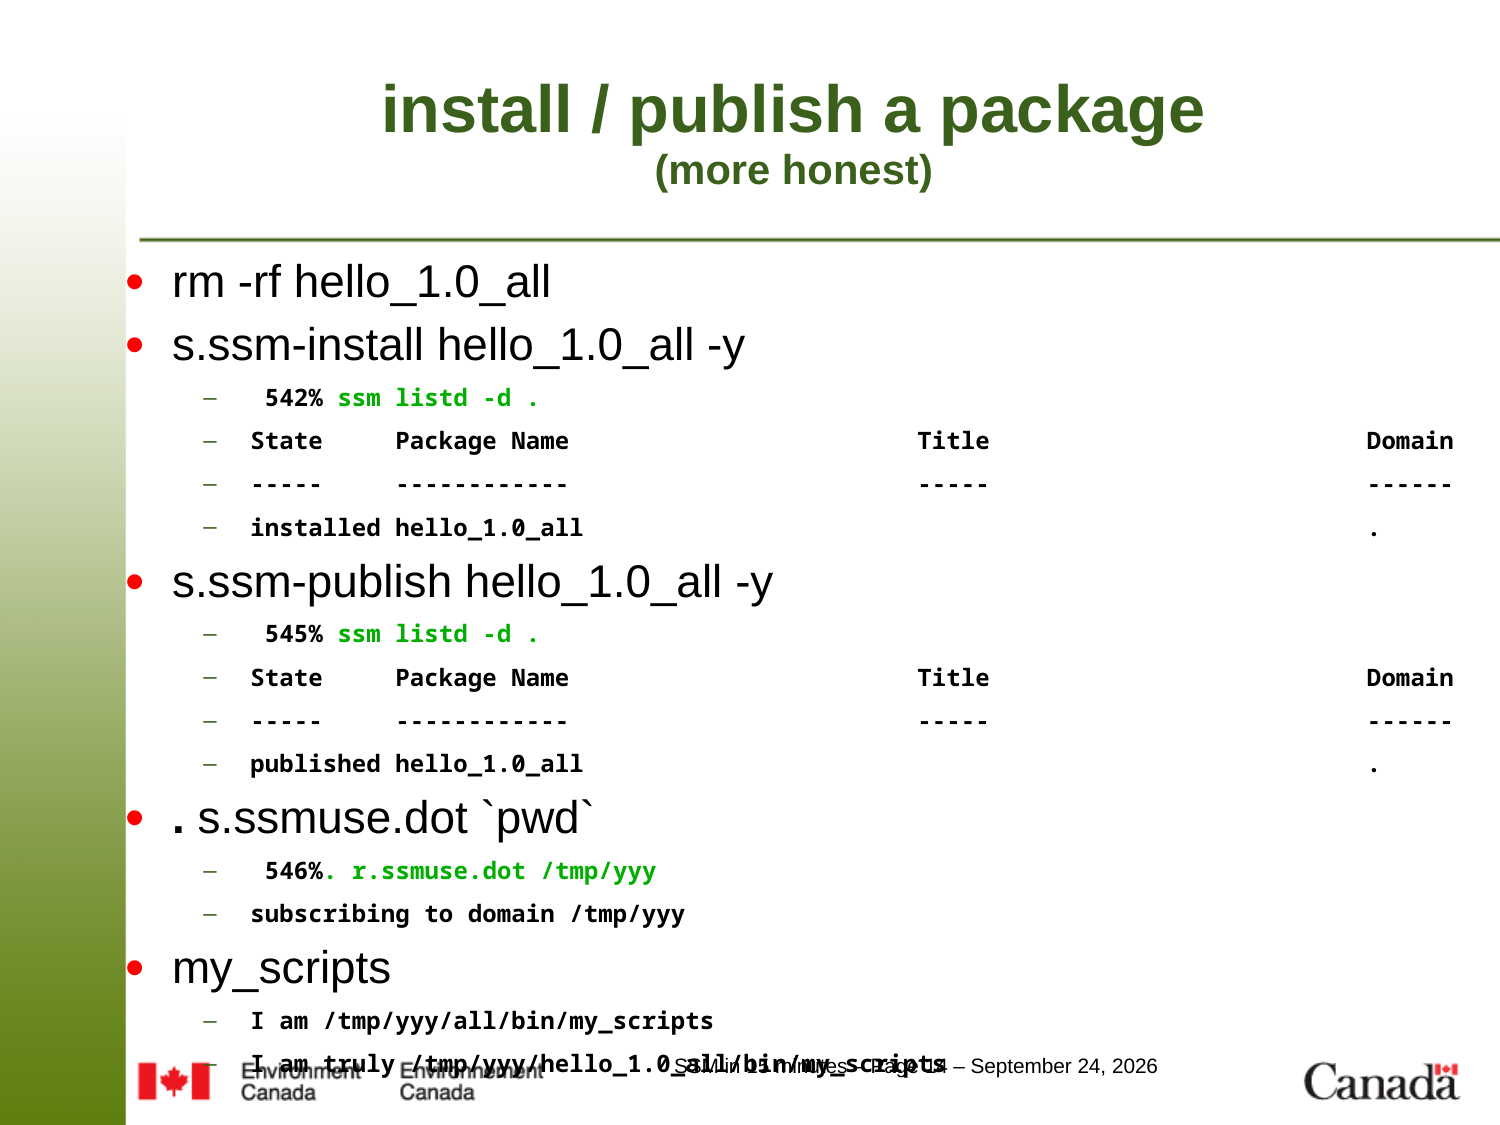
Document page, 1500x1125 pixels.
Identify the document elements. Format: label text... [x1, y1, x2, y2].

picture [0, 0, 1500, 1125]
title install / publish a package (more honest) [125, 52, 1463, 213]
list rm -rf hello_1.0_all s.ssm-install hello_1.0_all -y 542% ssm listd -d . State Package Name Title Domain ----- ------------ ----- ------ installed hello_1.0_all . s.ssm-publish hello_1.0_all -y 545% ssm listd -d . State Package Name Title Domain ----- ------------ ----- ------ published hello_1.0_all . . s.ssmuse.dot `pwd` 546%. r.ssmuse.dot /tmp/yyy subscribing to domain /tmp/yyy my_scripts I am /tmp/yyy/all/bin/my_scripts I am truly /tmp/yyy/hello_1.0_all/bin/my_scripts [125, 255, 1463, 1020]
